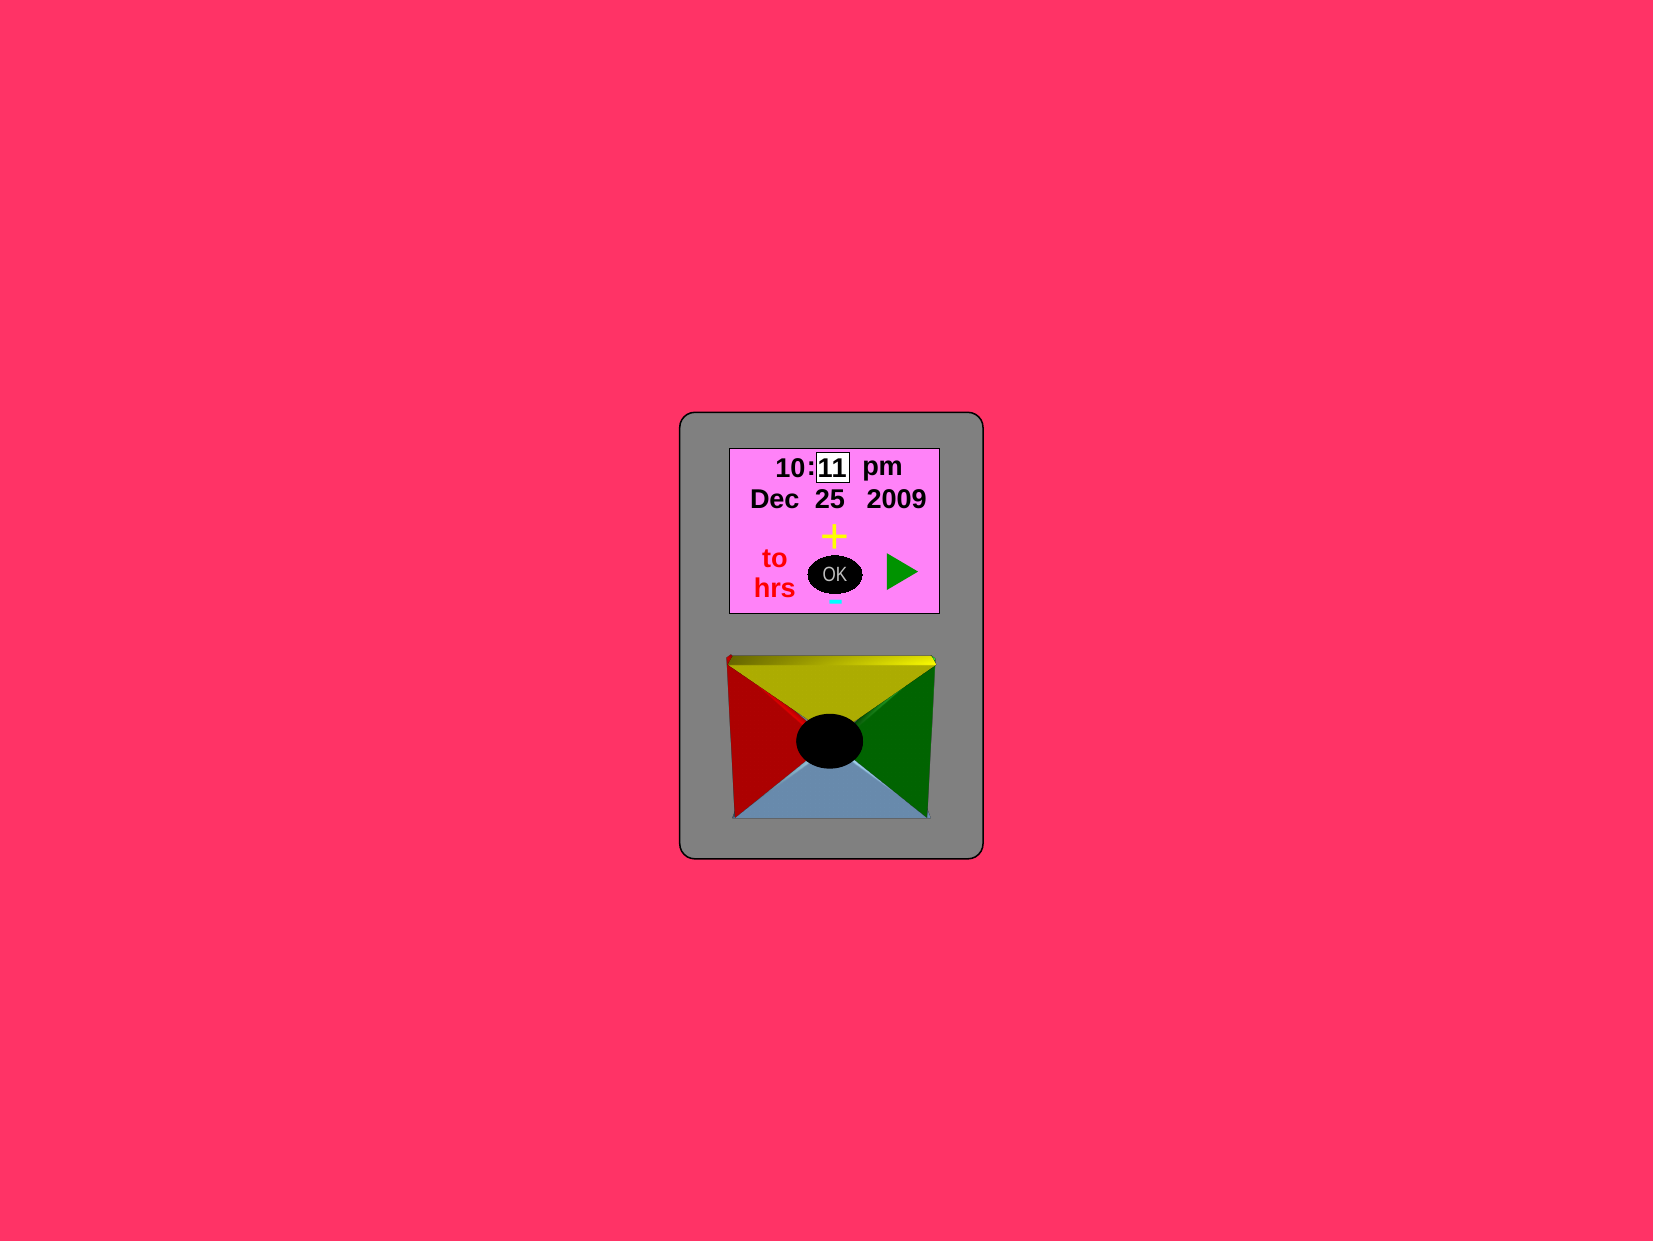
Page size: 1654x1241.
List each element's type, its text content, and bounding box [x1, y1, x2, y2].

text_box Dec [735, 476, 799, 522]
text_box 25 [799, 491, 851, 523]
text_box + [805, 501, 865, 573]
text_box OK [838, 555, 863, 594]
text_box 10 [760, 445, 821, 491]
text_box pm [847, 443, 918, 489]
text_box [679, 412, 984, 859]
text_box 2009 [851, 477, 942, 523]
text_box - [812, 584, 860, 634]
text_box : [792, 444, 831, 490]
text_box to hrs [712, 535, 838, 612]
text_box 11 [821, 445, 863, 491]
